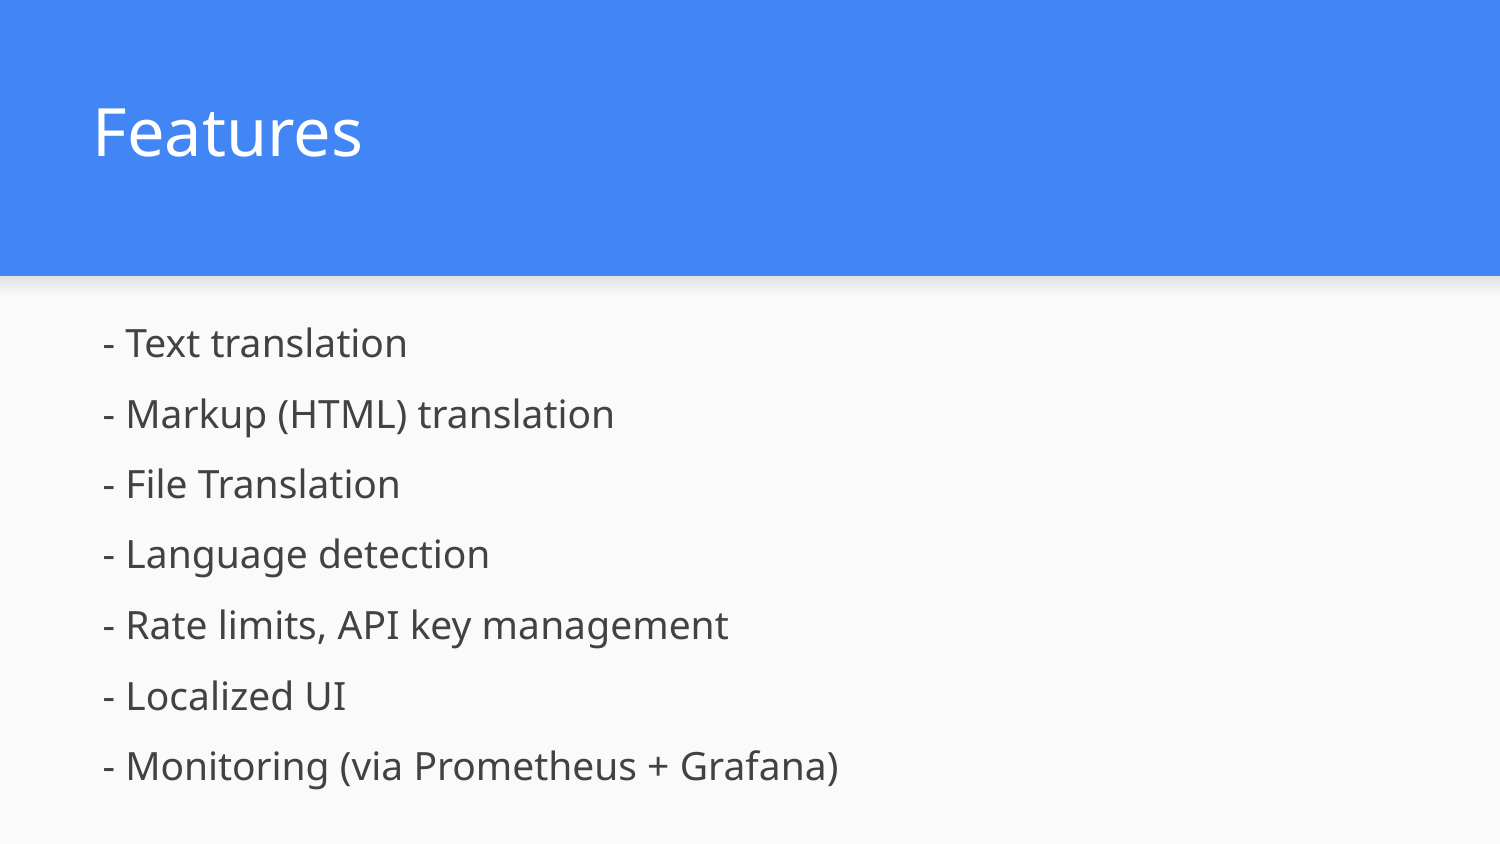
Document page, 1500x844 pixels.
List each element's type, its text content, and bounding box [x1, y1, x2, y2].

title Features [77, 58, 1427, 185]
list - Text translation - Markup (HTML) translation - File Translation - Language detection - Rate limits, API key management - Localized UI - Monitoring (via Prometheus + Grafana) [77, 296, 1427, 809]
